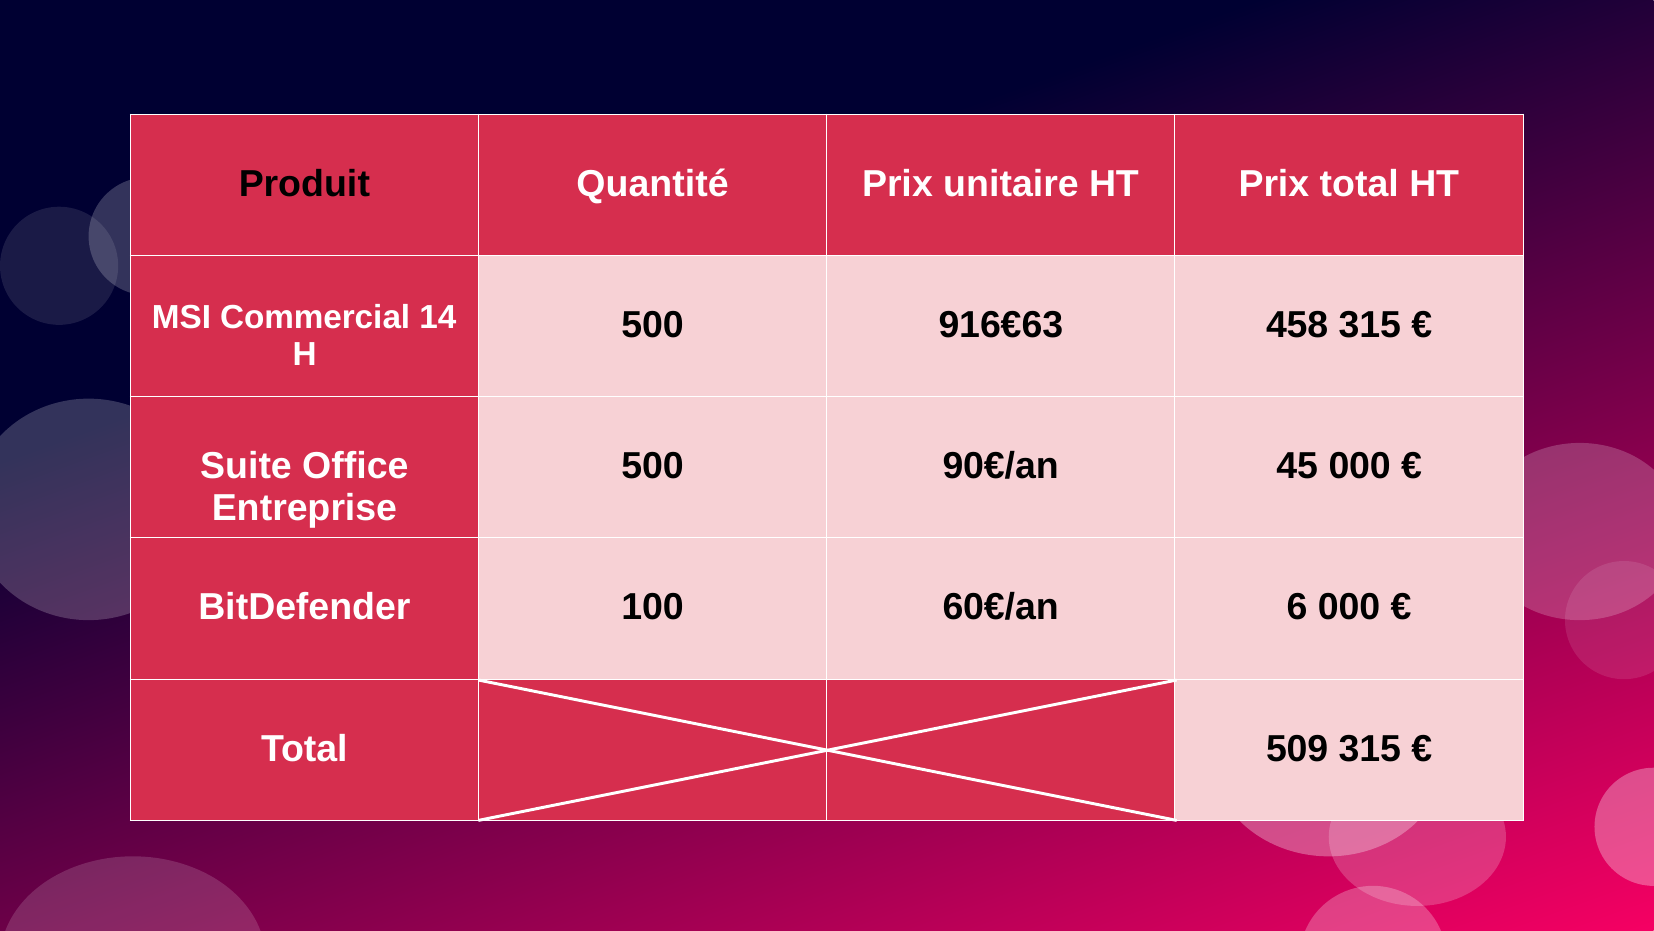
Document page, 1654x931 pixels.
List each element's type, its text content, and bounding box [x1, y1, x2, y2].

table_header Quantité [479, 115, 826, 255]
table_cell 500 [479, 397, 826, 537]
table_cell 100 [479, 538, 826, 679]
table_cell 6 000 € [1175, 538, 1523, 679]
table_cell MSI Commercial 14 H [131, 256, 478, 396]
table_cell [491, 680, 826, 748]
table_header Prix total HT [1175, 115, 1523, 255]
table_cell [827, 680, 1164, 748]
table_cell Total [131, 680, 478, 820]
table_cell Suite Office Entreprise [131, 397, 478, 537]
table_cell 60€/an [827, 538, 1174, 679]
table_cell 916€63 [827, 256, 1174, 396]
table_header Prix unitaire HT [827, 115, 1174, 255]
table_cell 500 [479, 256, 826, 396]
table_cell [479, 682, 816, 818]
table_cell [493, 753, 826, 820]
table_header Produit [131, 115, 478, 255]
table_cell 509 315 € [1175, 680, 1523, 820]
table_cell 458 315 € [1175, 256, 1523, 396]
table_cell BitDefender [131, 538, 478, 679]
table_cell 45 000 € [1175, 397, 1523, 537]
table_cell 90€/an [827, 397, 1174, 537]
table_cell [839, 683, 1174, 818]
table_cell [827, 752, 1162, 820]
